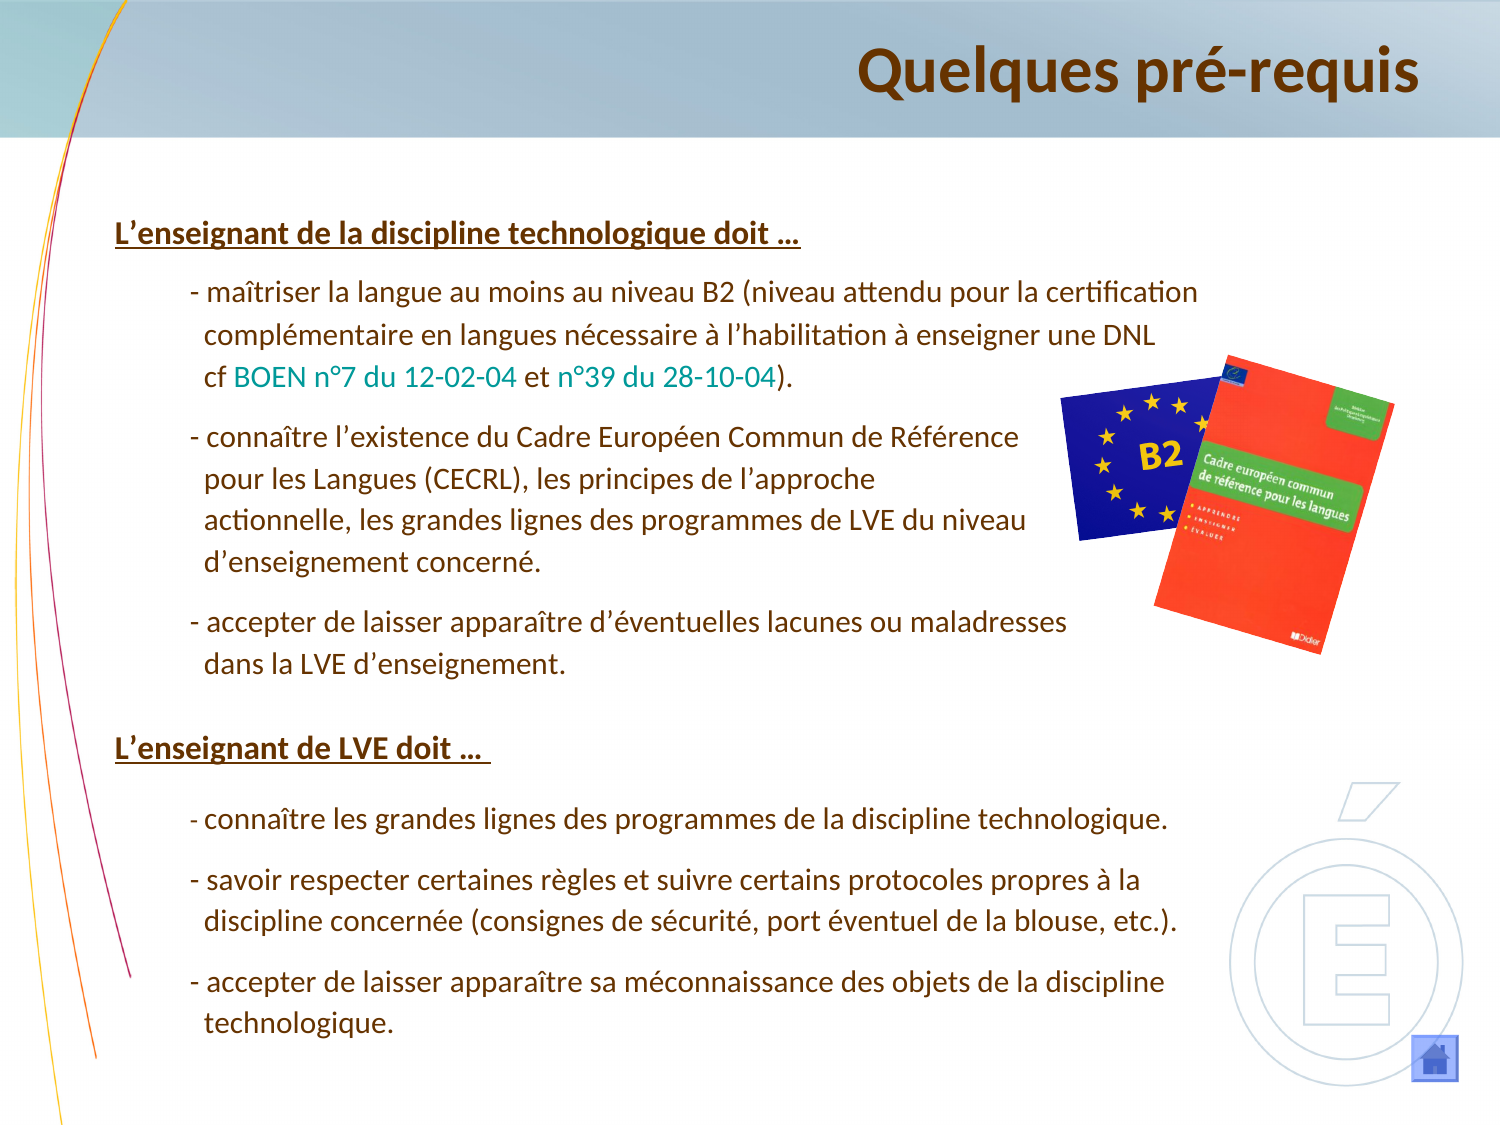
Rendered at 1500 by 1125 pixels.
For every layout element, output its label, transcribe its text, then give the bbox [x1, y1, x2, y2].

title Quelques pré-requis [312, 0, 1451, 160]
list L’enseignant de la discipline technologique doit … - maîtriser la langue au moins au niveau B2 (niveau attendu pour la certification complémentaire en langues nécessaire à l’habilitation à enseigner une DNL cf BOEN n°7 du 12-02-04 et n°39 du 28-10-04). - connaître l’existence du Cadre Européen Commun de Référence pour les Langues (CECRL), les principes de l’approche actionnelle, les grandes lignes des programmes de LVE du niveau d’enseignement concerné. - accepter de laisser apparaître d’éventuelles lacunes ou maladresses dans la LVE d’enseignement. L’enseignant de LVE doit … - connaître les grandes lignes des programmes de la discipline technologique. - savoir respecter certaines règles et suivre certains protocoles propres à la discipline concernée (consignes de sécurité, port éventuel de la blouse, etc.). - accepter de laisser apparaître sa méconnaissance des objets de la discipline technologique. [100, 207, 1424, 1125]
picture [1060, 354, 1395, 655]
text_box [1412, 1034, 1459, 1083]
picture [0, 0, 1500, 1125]
